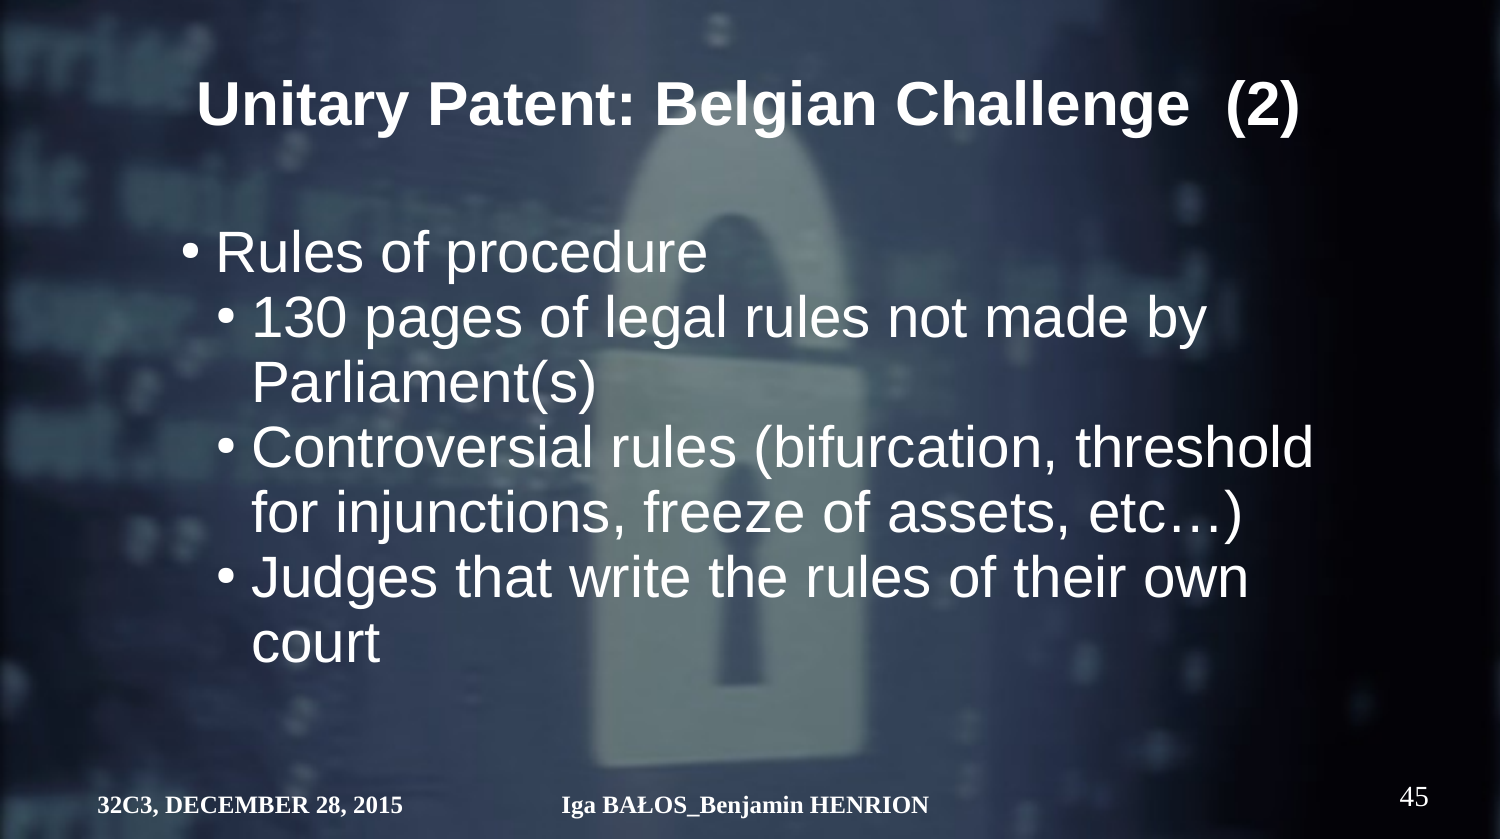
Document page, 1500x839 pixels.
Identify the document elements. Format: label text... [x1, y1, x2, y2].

picture [0, 0, 1500, 839]
text_box Rules of procedure 130 pages of legal rules not made by Parliament(s) Controversial rules (bifurcation, threshold for injunctions, freeze of assets, etc…) Judges that write the rules of their own court [165, 212, 1347, 733]
title Unitary Patent: Belgian Challenge (2) [74, 33, 1425, 174]
